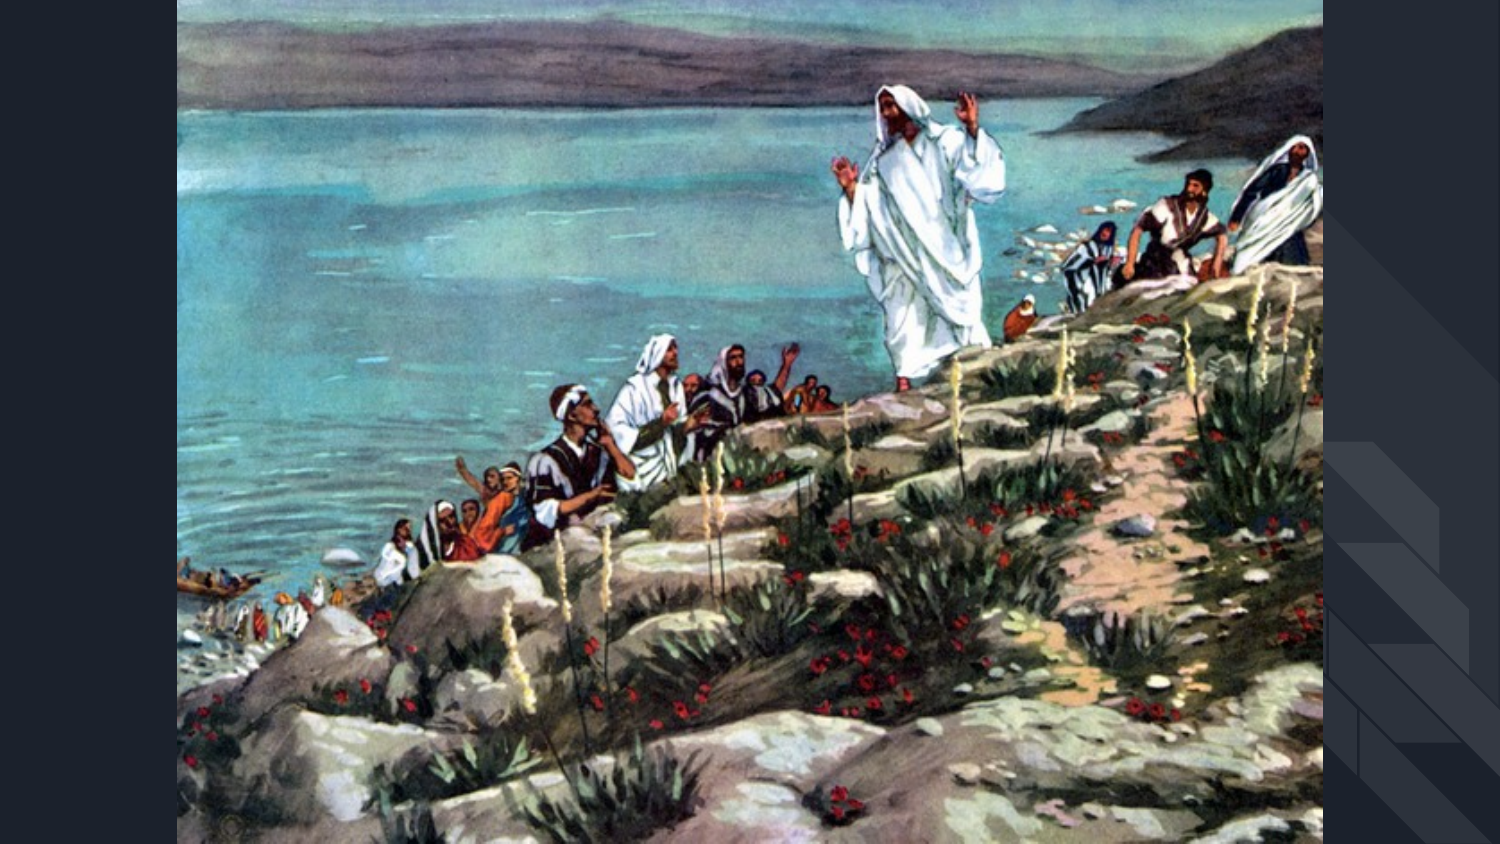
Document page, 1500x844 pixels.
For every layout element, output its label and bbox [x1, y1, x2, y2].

picture [177, 0, 1323, 844]
